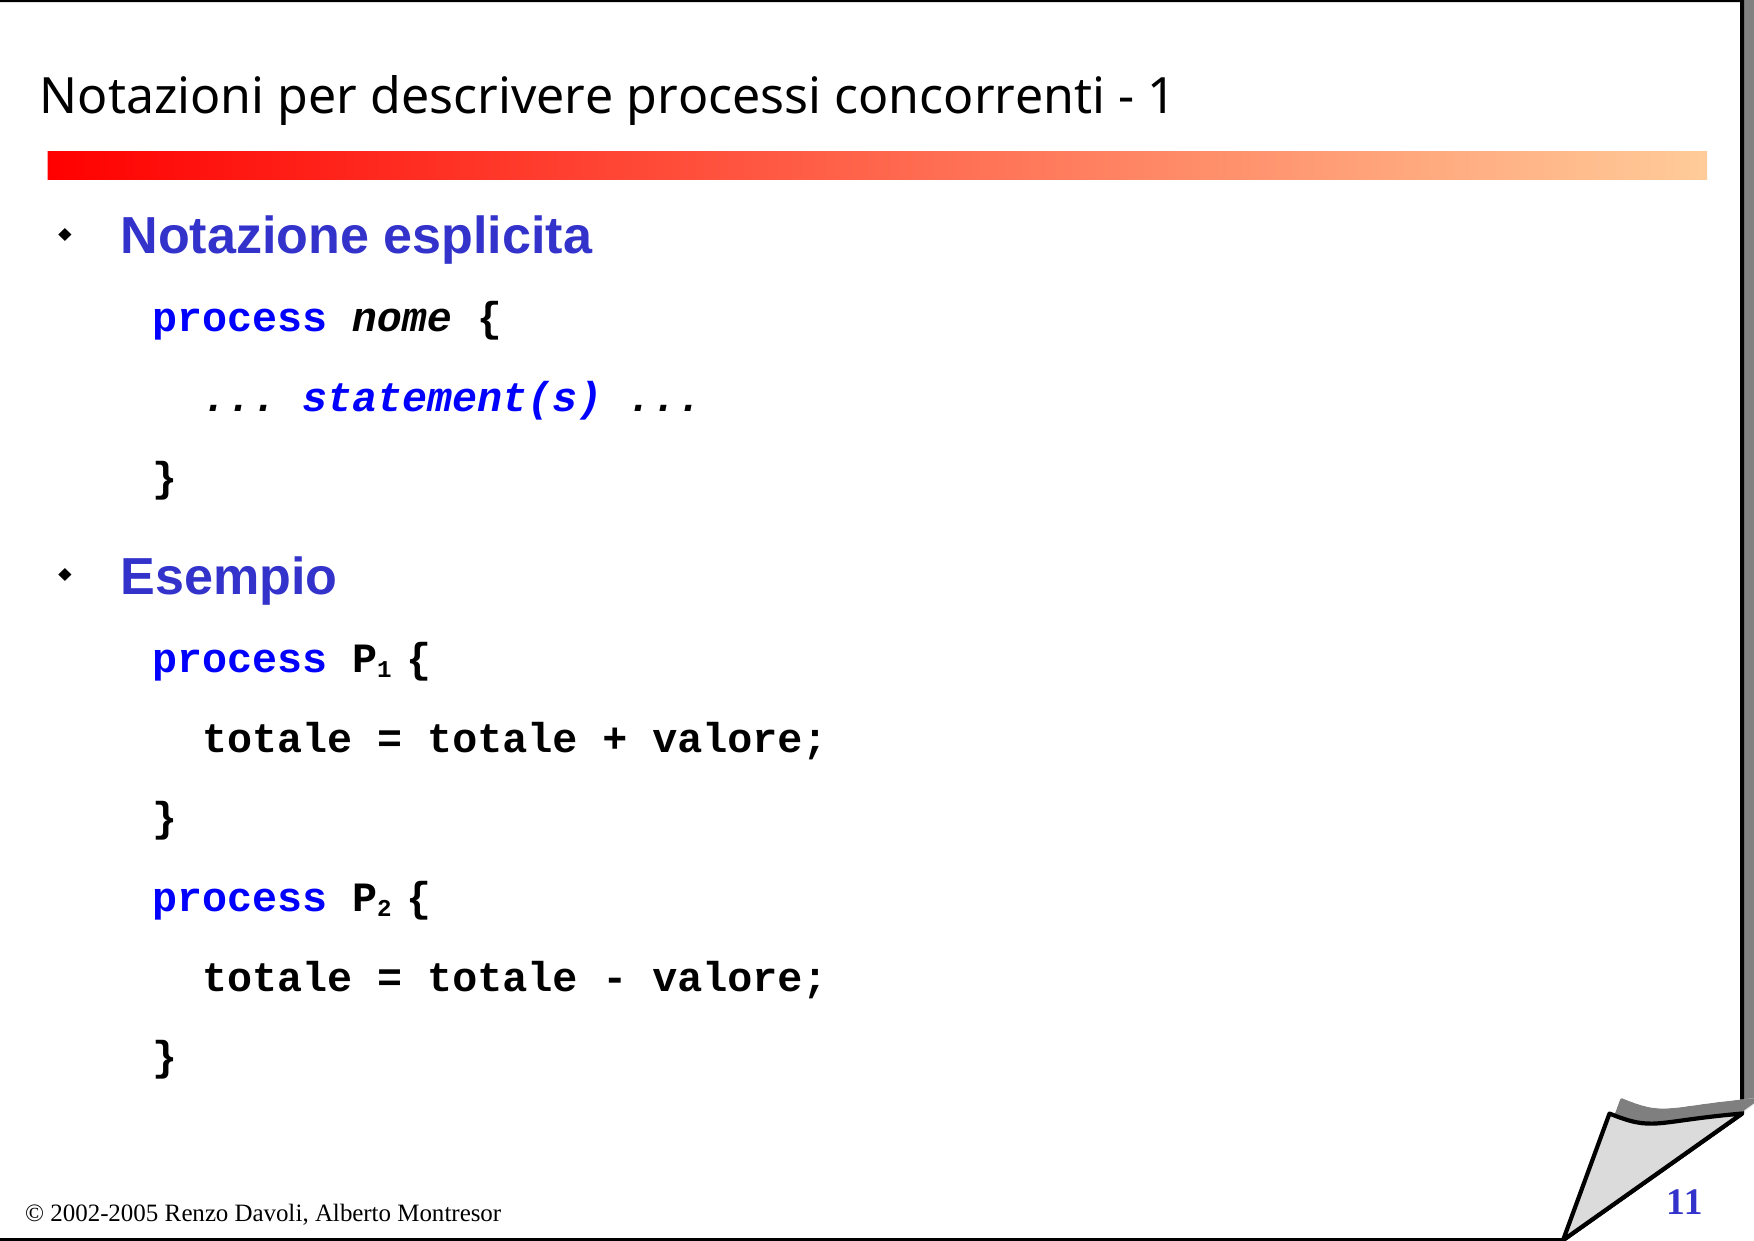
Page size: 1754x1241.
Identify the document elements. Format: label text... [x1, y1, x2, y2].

list Notazione esplicita process nome { ... statement(s) ... } Esempio process P1 { totale = totale + valore; } process P2 { totale = totale - valore; } [58, 206, 1696, 1121]
title Notazioni per descrivere processi concorrenti - 1 [39, 49, 1713, 144]
